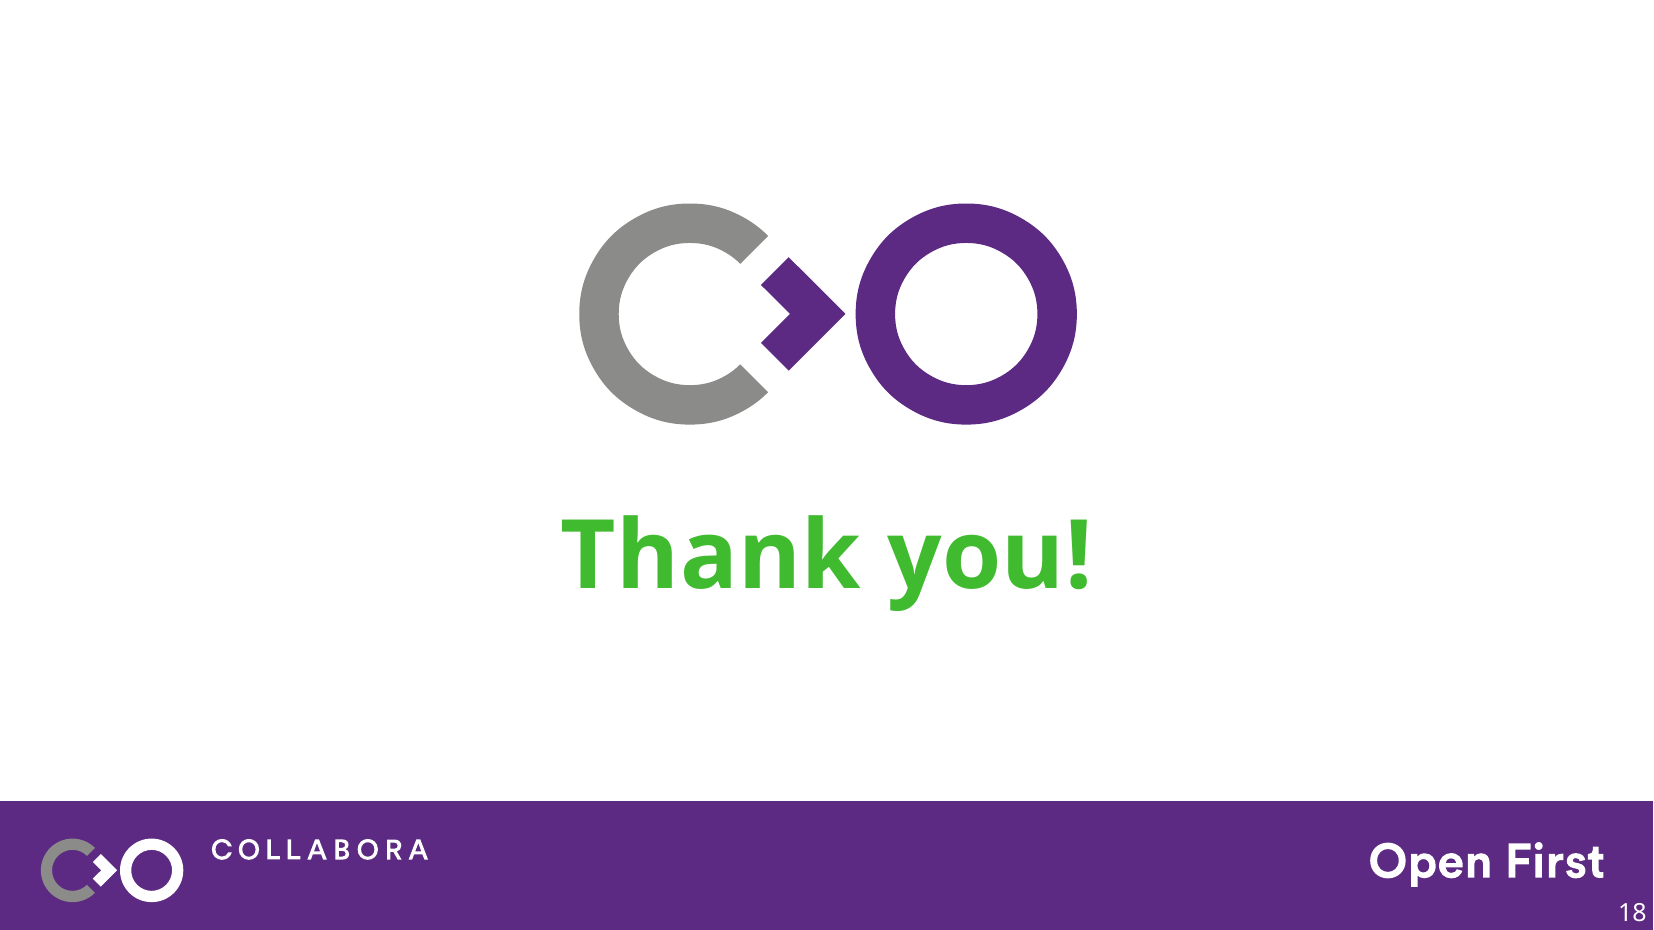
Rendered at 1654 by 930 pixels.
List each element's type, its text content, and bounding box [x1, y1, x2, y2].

text_box [855, 203, 1077, 425]
text_box [579, 203, 769, 425]
title Thank you! [41, 495, 1614, 609]
text_box [760, 257, 846, 371]
